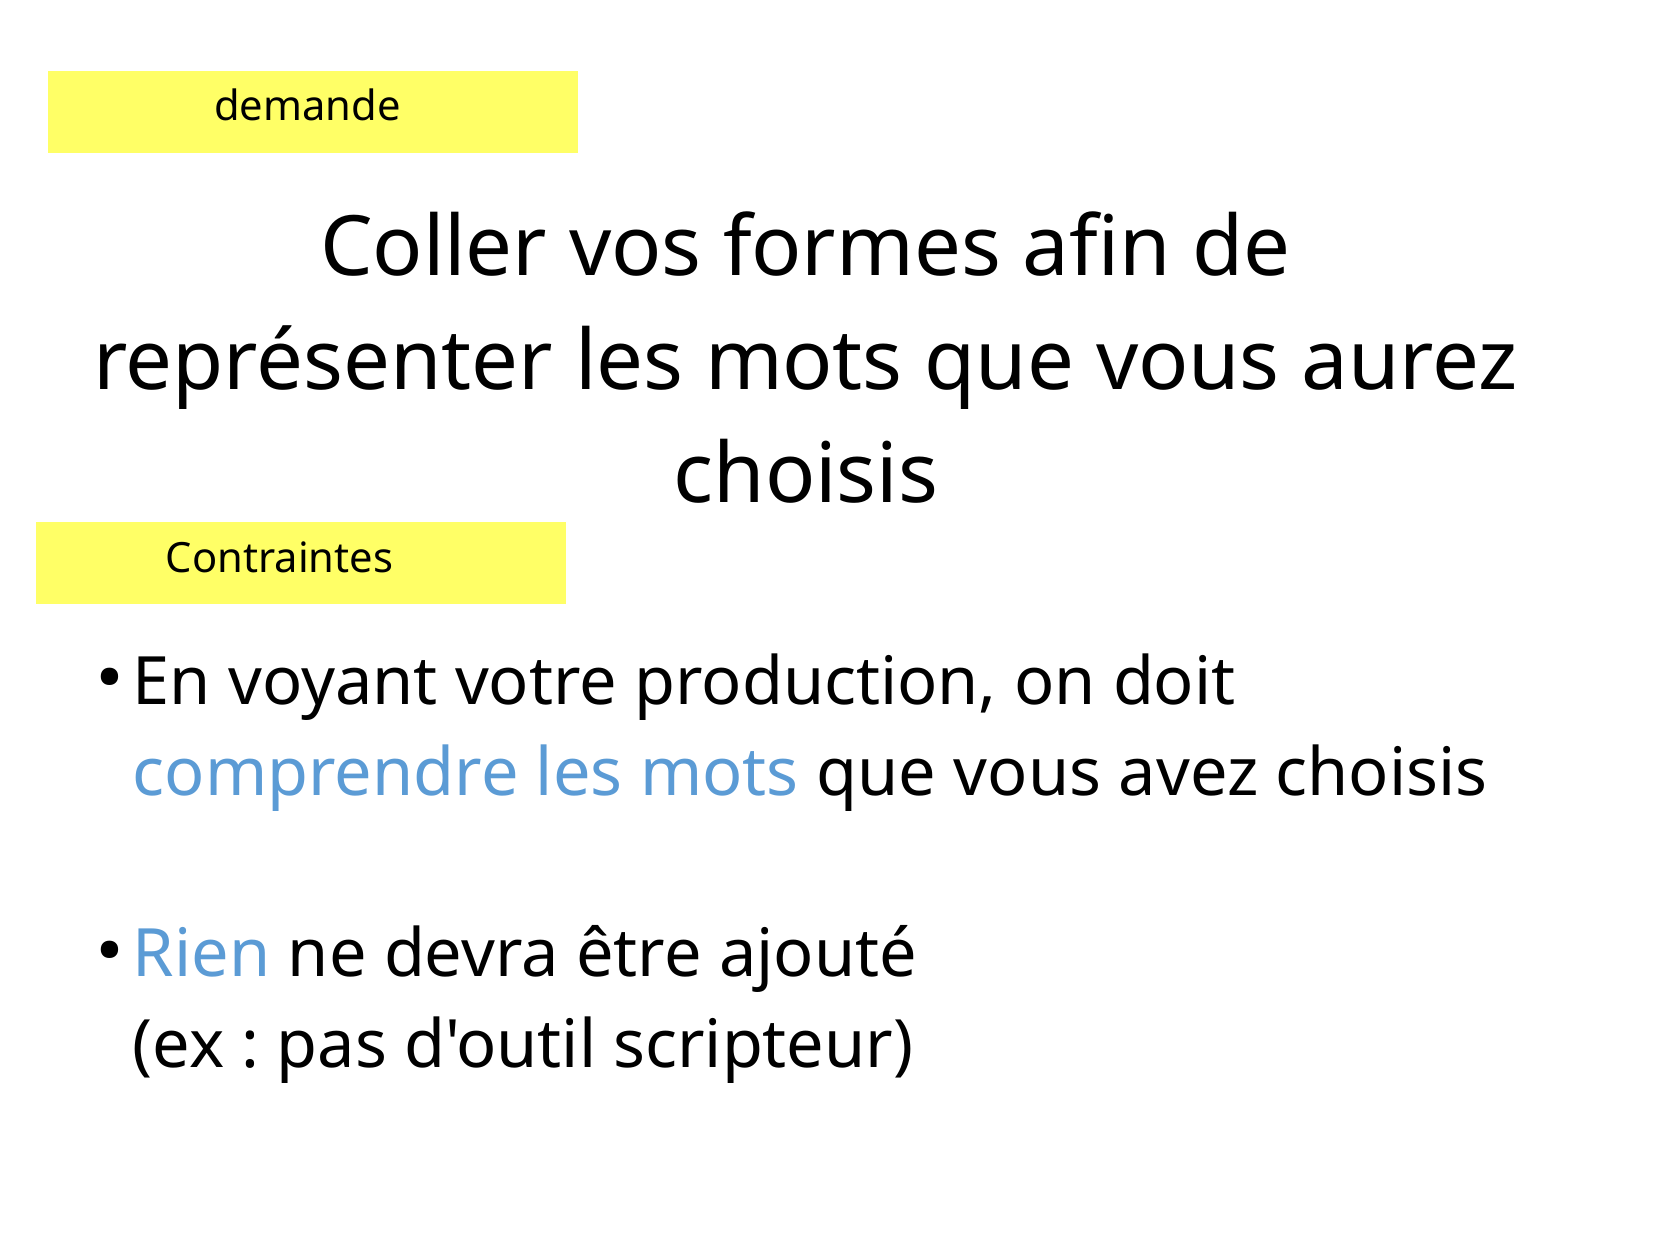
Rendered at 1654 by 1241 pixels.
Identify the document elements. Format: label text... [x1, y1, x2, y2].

text_box En voyant votre production, on doit comprendre les mots que vous avez choisis Rien ne devra être ajouté (ex : pas d'outil scripteur) [82, 625, 1606, 1188]
text_box demande [192, 68, 433, 154]
text_box [433, 70, 579, 154]
text_box [47, 70, 192, 154]
text_box Coller vos formes afin de représenter les mots que vous aurez choisis [64, 179, 1548, 543]
text_box [35, 521, 156, 605]
text_box Contraintes [156, 520, 403, 606]
text_box [403, 521, 567, 605]
